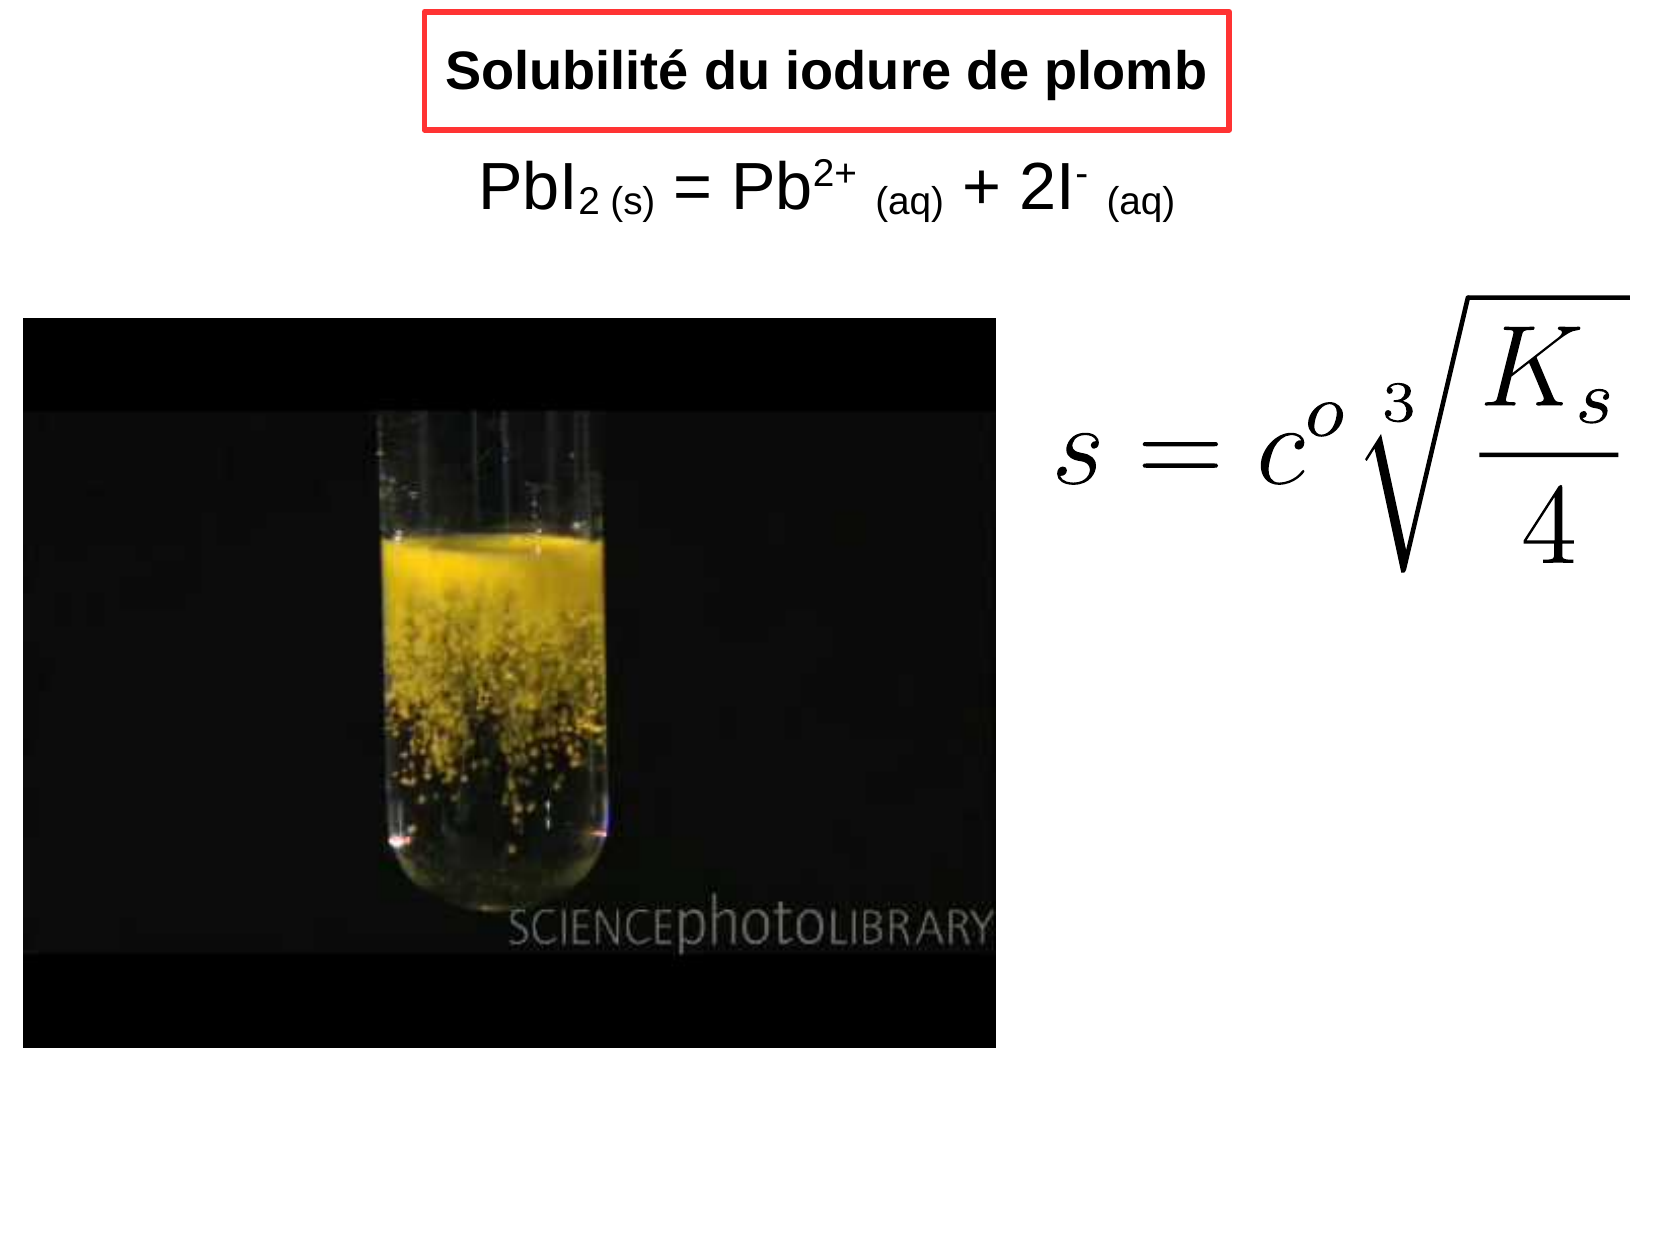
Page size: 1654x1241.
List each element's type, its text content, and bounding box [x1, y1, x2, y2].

picture [23, 318, 996, 1048]
picture [1051, 295, 1630, 573]
text_box PbI2 (s) = Pb2+ (aq) + 2I- (aq) [463, 141, 1190, 256]
text_box Solubilité du iodure de plomb [424, 11, 1230, 130]
